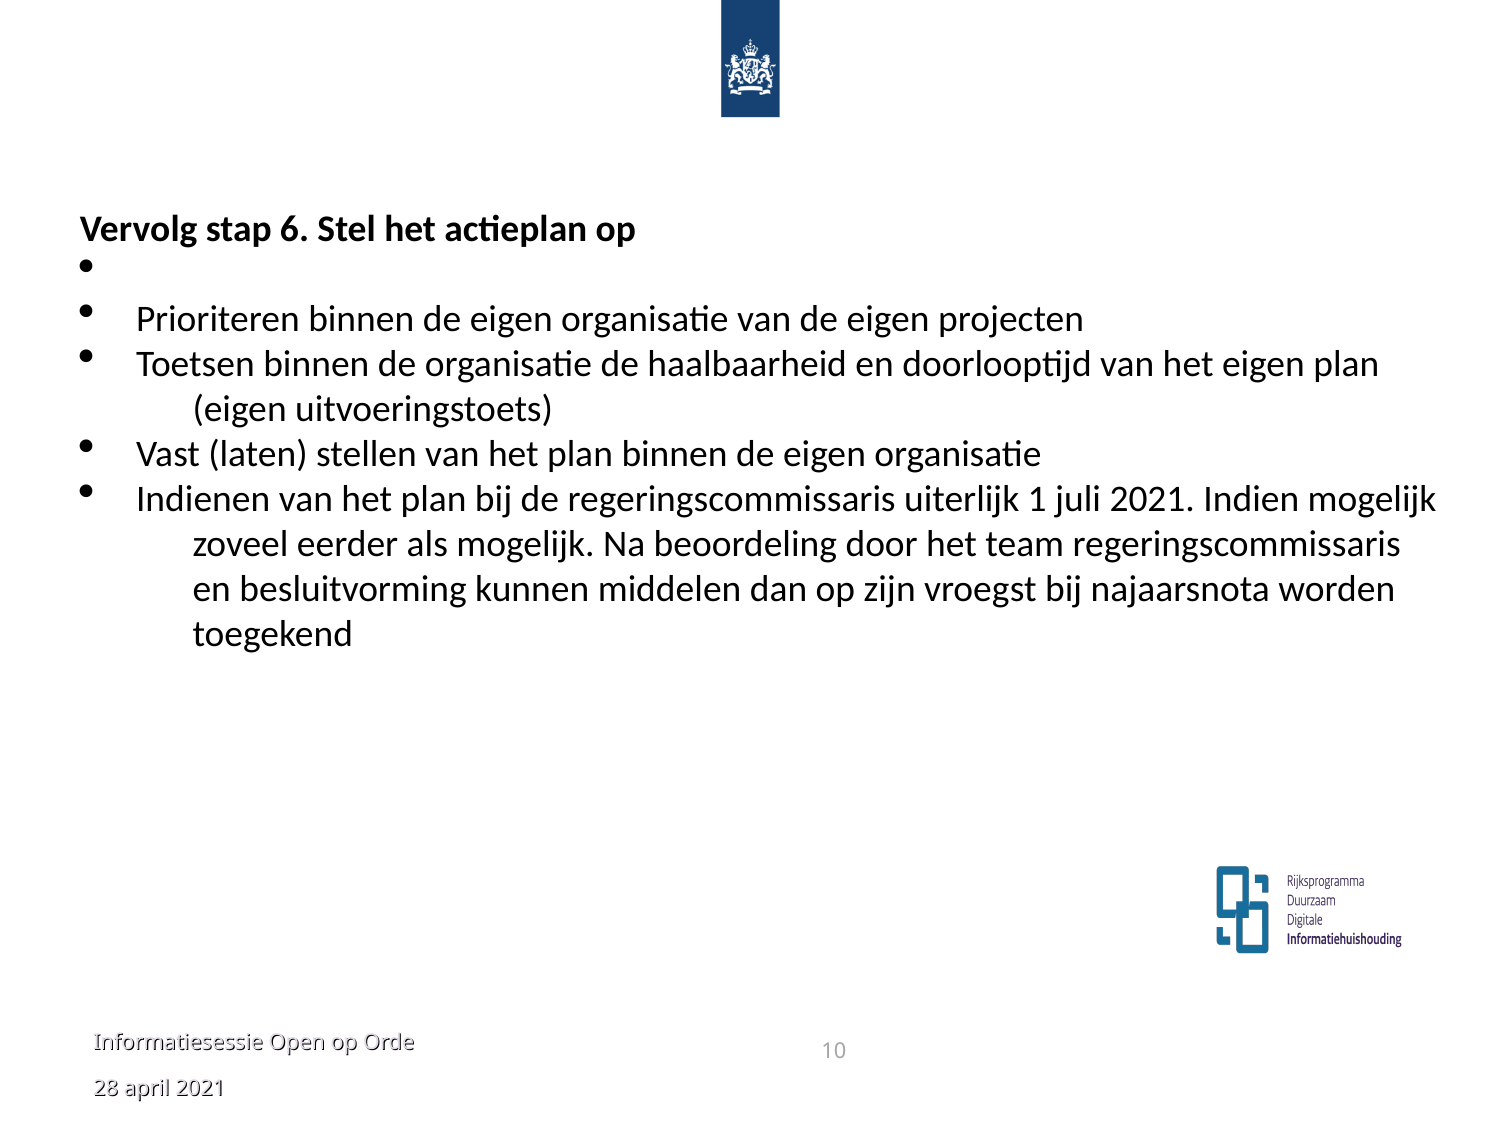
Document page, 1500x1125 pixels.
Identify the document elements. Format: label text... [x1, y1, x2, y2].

text_box Vervolg stap 6. Stel het actieplan op Prioriteren binnen de eigen organisatie van de eigen projecten Toetsen binnen de organisatie de haalbaarheid en doorlooptijd van het eigen plan (eigen uitvoeringstoets) Vast (laten) stellen van het plan binnen de eigen organisatie Indienen van het plan bij de regeringscommissaris uiterlijk 1 juli 2021. Indien mogelijk zoveel eerder als mogelijk. Na beoordeling door het team regeringscommissaris en besluitvorming kunnen middelen dan op zijn vroegst bij najaarsnota worden toegekend [65, 196, 1459, 661]
text_box Informatiesessie Open op Orde [78, 1020, 694, 1074]
text_box 28 april 2021 [78, 1074, 694, 1117]
text_box 10 [806, 1020, 1423, 1074]
